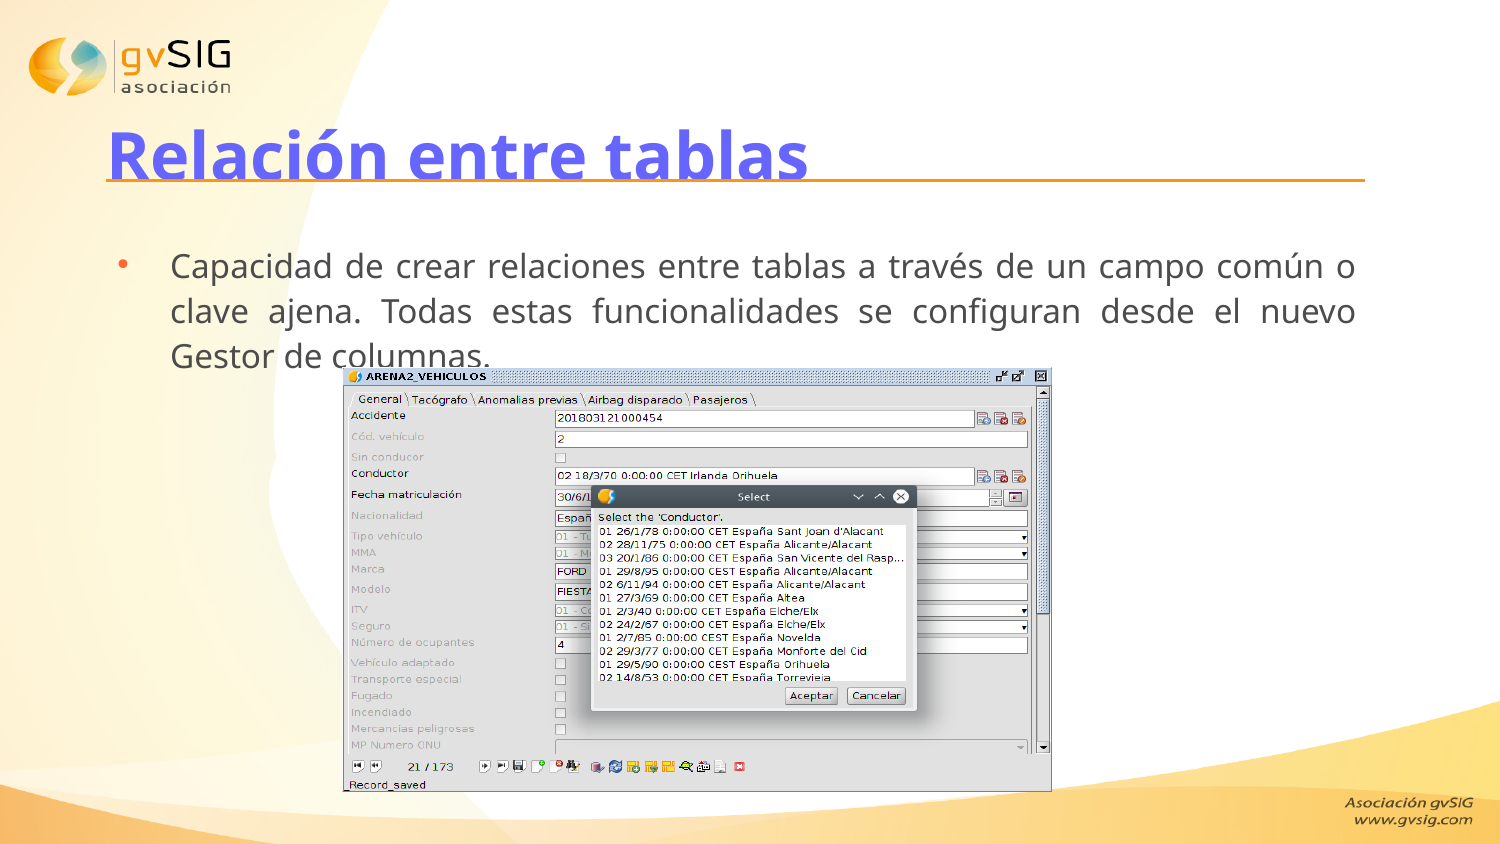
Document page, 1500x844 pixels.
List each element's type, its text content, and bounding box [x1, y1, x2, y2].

picture [0, 0, 1500, 844]
list Capacidad de crear relaciones entre tablas a través de un campo común o clave ajena. Todas estas funcionalidades se configuran desde el nuevo Gestor de columnas. [99, 165, 1359, 770]
title Relación entre tablas [106, 115, 1457, 193]
